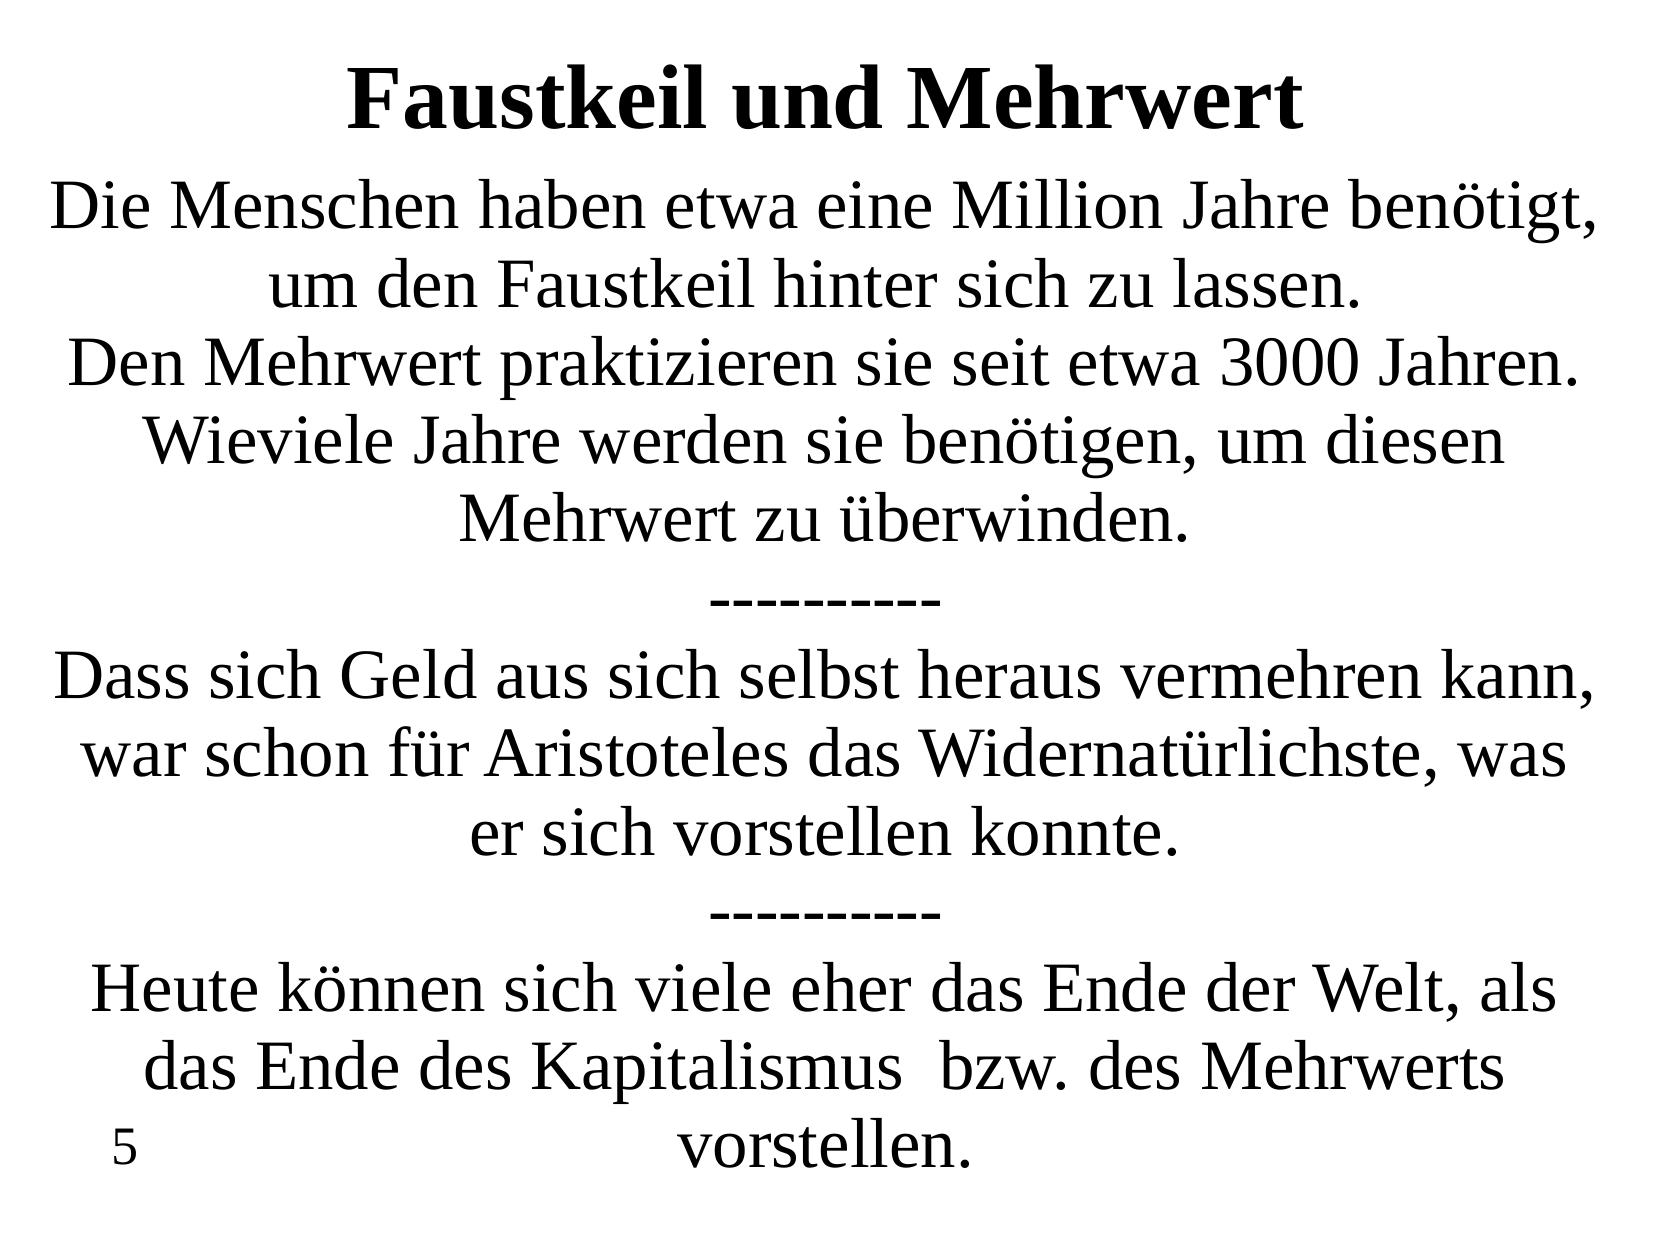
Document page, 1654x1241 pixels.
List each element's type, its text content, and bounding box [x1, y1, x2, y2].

text_box Faustkeil und Mehrwert Die Menschen haben etwa eine Million Jahre benötigt, um den Faustkeil hinter sich zu lassen. Den Mehrwert praktizieren sie seit etwa 3000 Jahren. Wieviele Jahre werden sie benötigen, um diesen Mehrwert zu überwinden. ---------- Dass sich Geld aus sich selbst heraus vermehren kann, war schon für Aristoteles das Widernatürlichste, was er sich vorstellen konnte. ---------- Heute können sich viele eher das Ende der Welt, als das Ende des Kapitalismus bzw. des Mehrwerts vorstellen. [34, 39, 1627, 1199]
text_box <Foliennummer> [0, 1108, 331, 1184]
